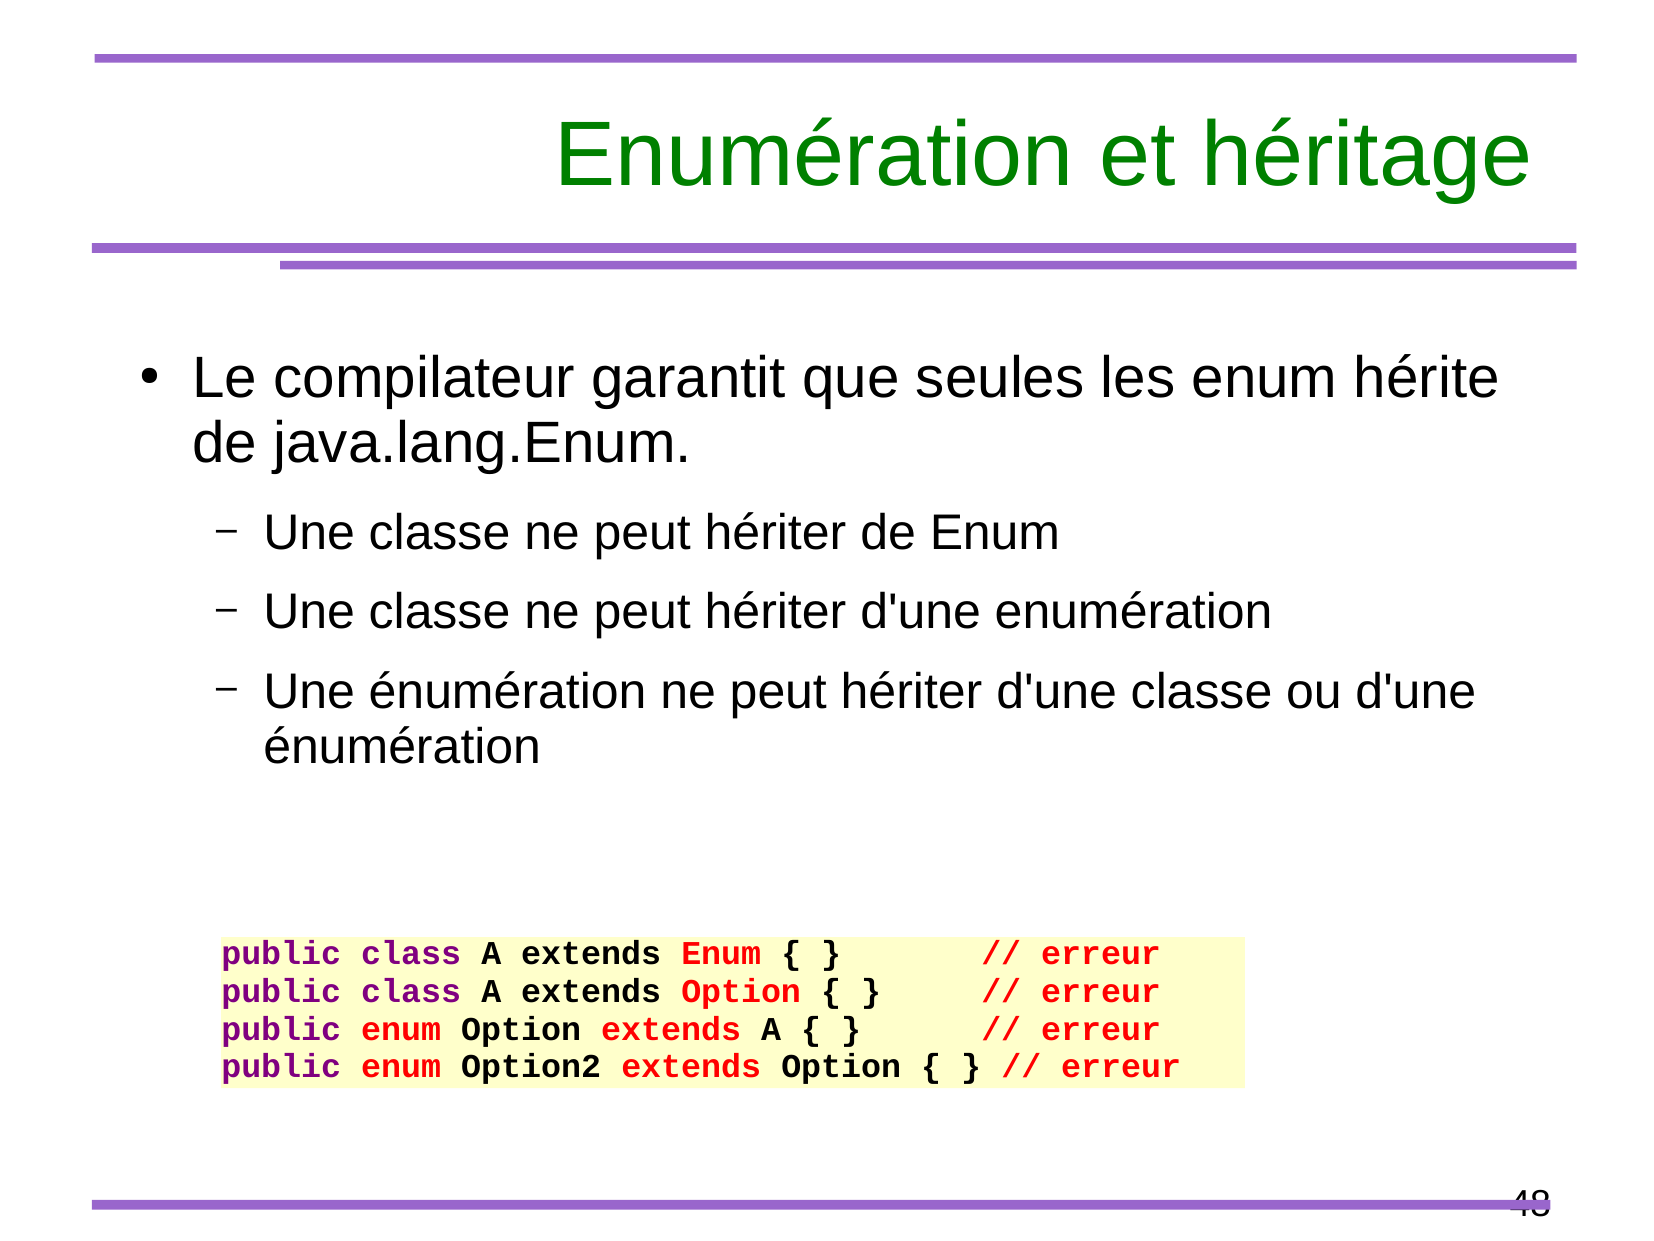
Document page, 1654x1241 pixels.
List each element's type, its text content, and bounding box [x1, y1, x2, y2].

title Enumération et héritage [121, 49, 1534, 257]
text_box public class A extends Enum { } // erreur public class A extends Option { } // erreur public enum Option extends A { } // erreur public enum Option2 extends Option { } // erreur [221, 937, 1245, 1089]
list Le compilateur garantit que seules les enum hérite de java.lang.Enum. Une classe ne peut hériter de Enum Une classe ne peut hériter d'une enumération Une énumération ne peut hériter d'une classe ou d'une énumération [121, 344, 1534, 1127]
